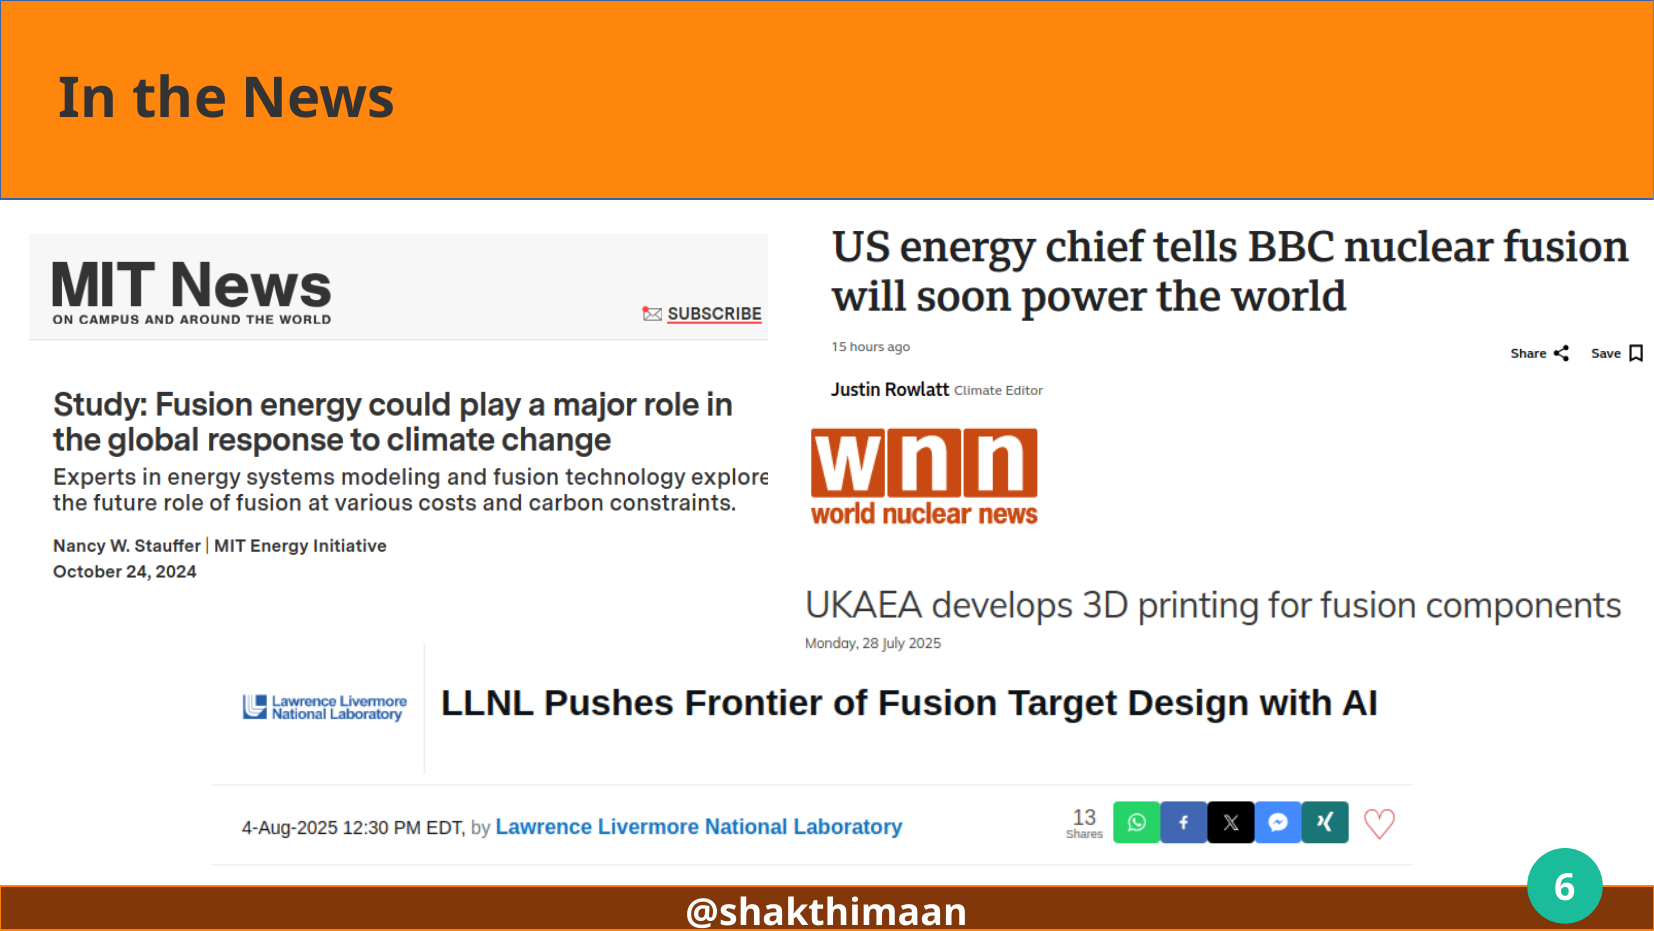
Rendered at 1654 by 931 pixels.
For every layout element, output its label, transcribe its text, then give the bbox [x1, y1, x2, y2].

picture [29, 234, 768, 591]
picture [797, 212, 1654, 414]
title In the News [59, 37, 1595, 156]
picture [212, 415, 1637, 880]
